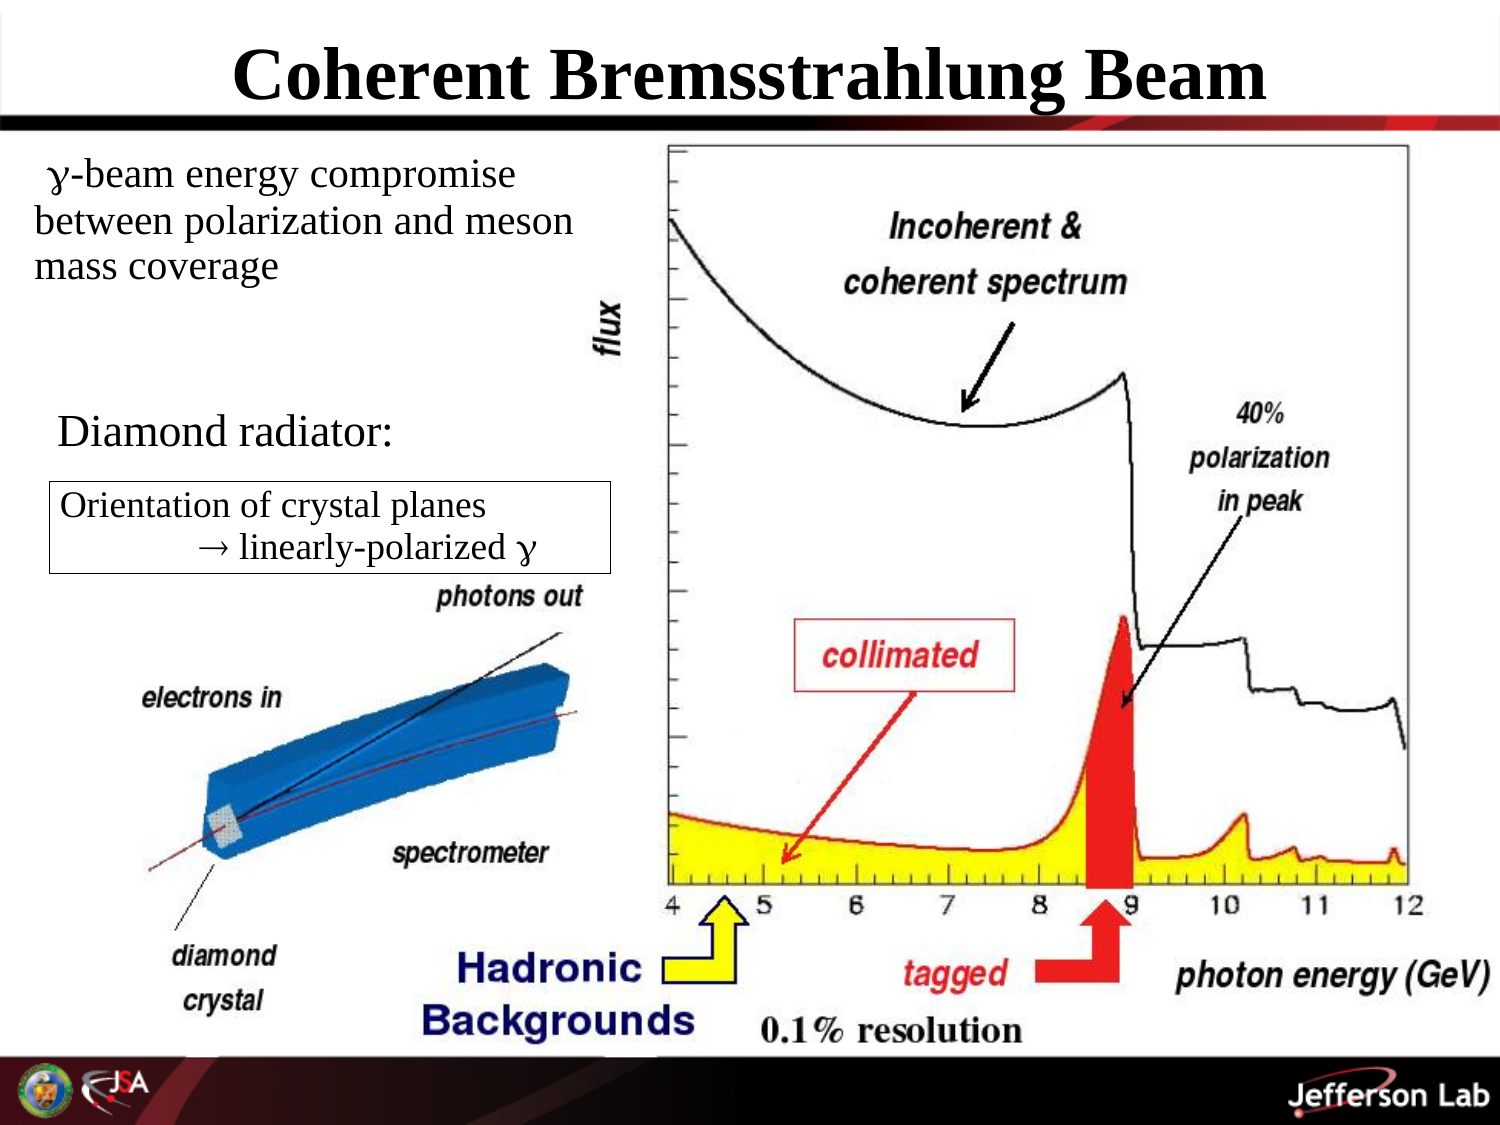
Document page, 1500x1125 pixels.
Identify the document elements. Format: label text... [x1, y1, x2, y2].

text_box Diamond radiator: [44, 402, 571, 509]
text_box Orientation of crystal planes  linearly-polarized  [49, 481, 611, 574]
title Coherent Bremsstrahlung Beam [112, 0, 1388, 143]
picture [0, 0, 1500, 1125]
text_box -beam energy compromise between polarization and meson mass coverage [34, 143, 636, 376]
